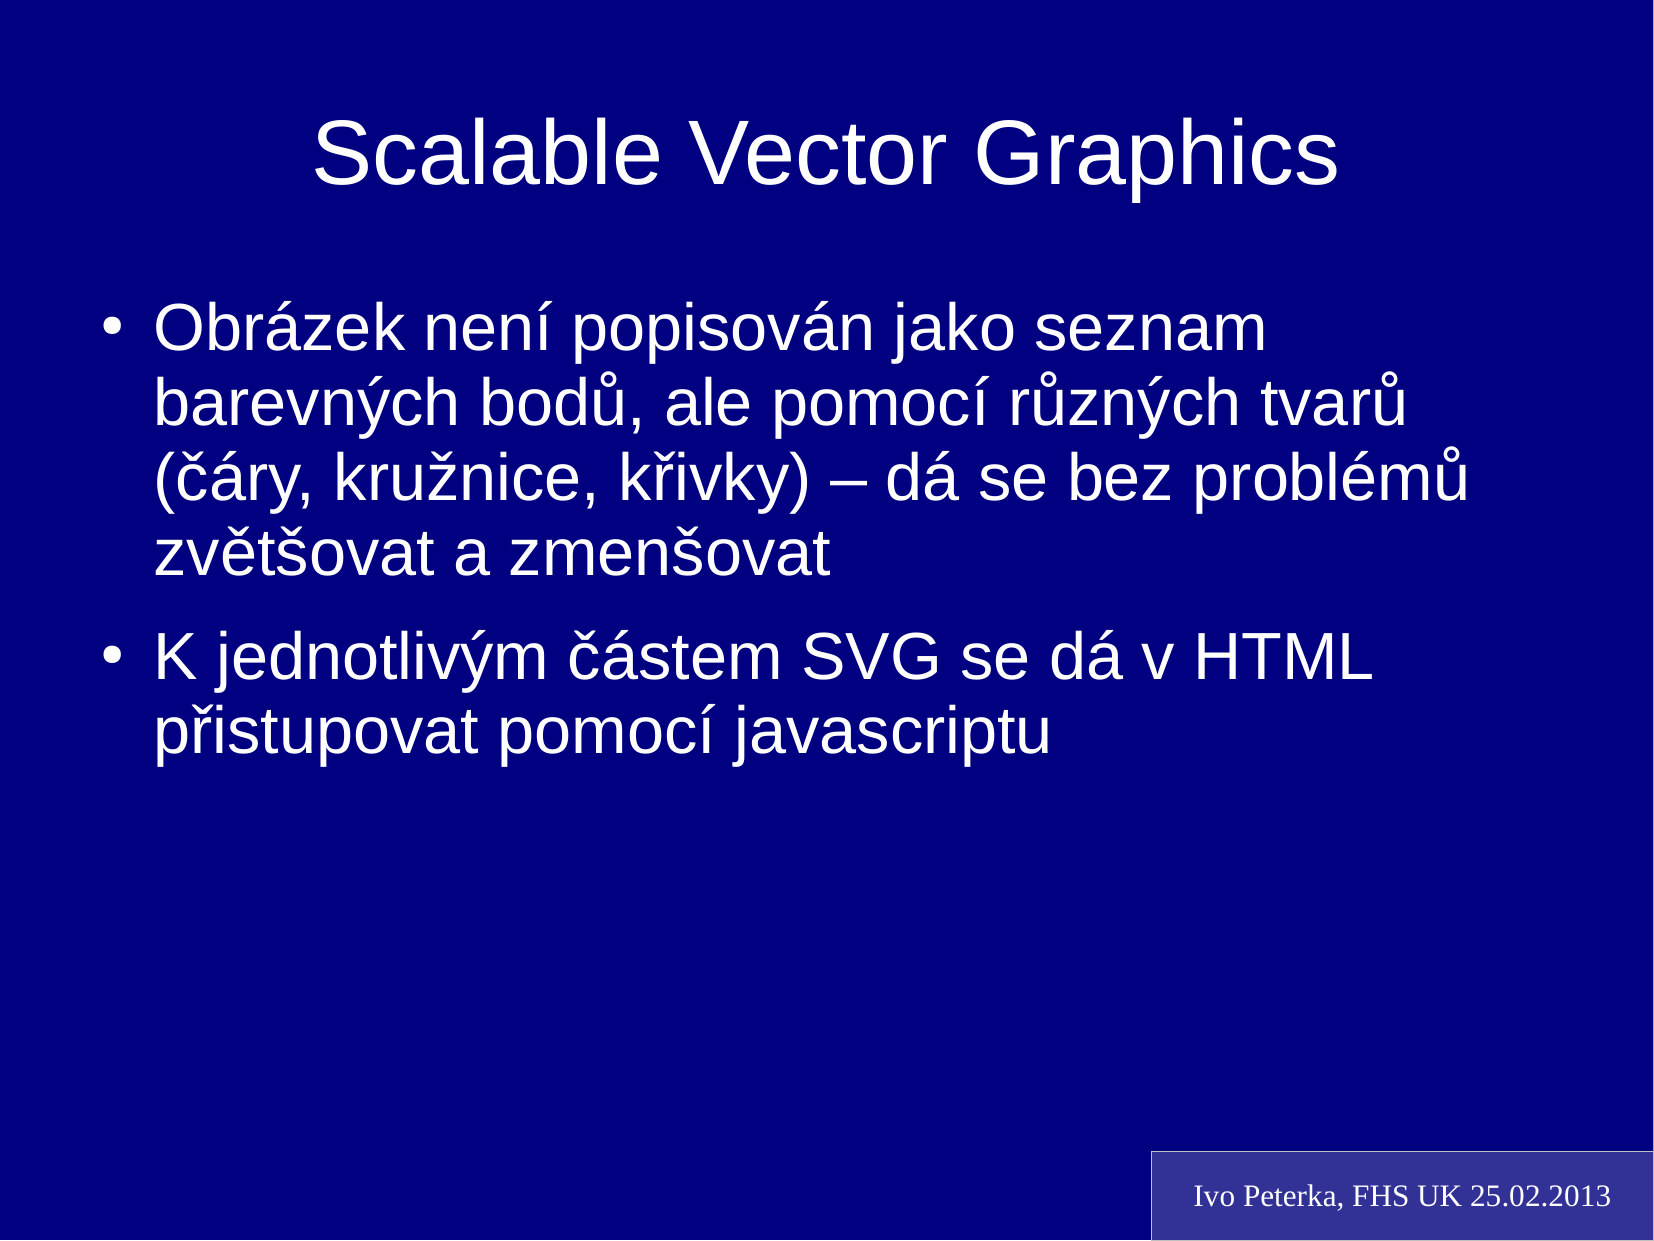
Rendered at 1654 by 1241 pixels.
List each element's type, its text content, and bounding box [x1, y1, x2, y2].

list Obrázek není popisován jako seznam barevných bodů, ale pomocí různých tvarů (čáry, kružnice, křivky) – dá se bez problémů zvětšovat a zmenšovat K jednotlivým částem SVG se dá v HTML přistupovat pomocí javascriptu [82, 290, 1571, 1094]
title Scalable Vector Graphics [82, 56, 1571, 250]
